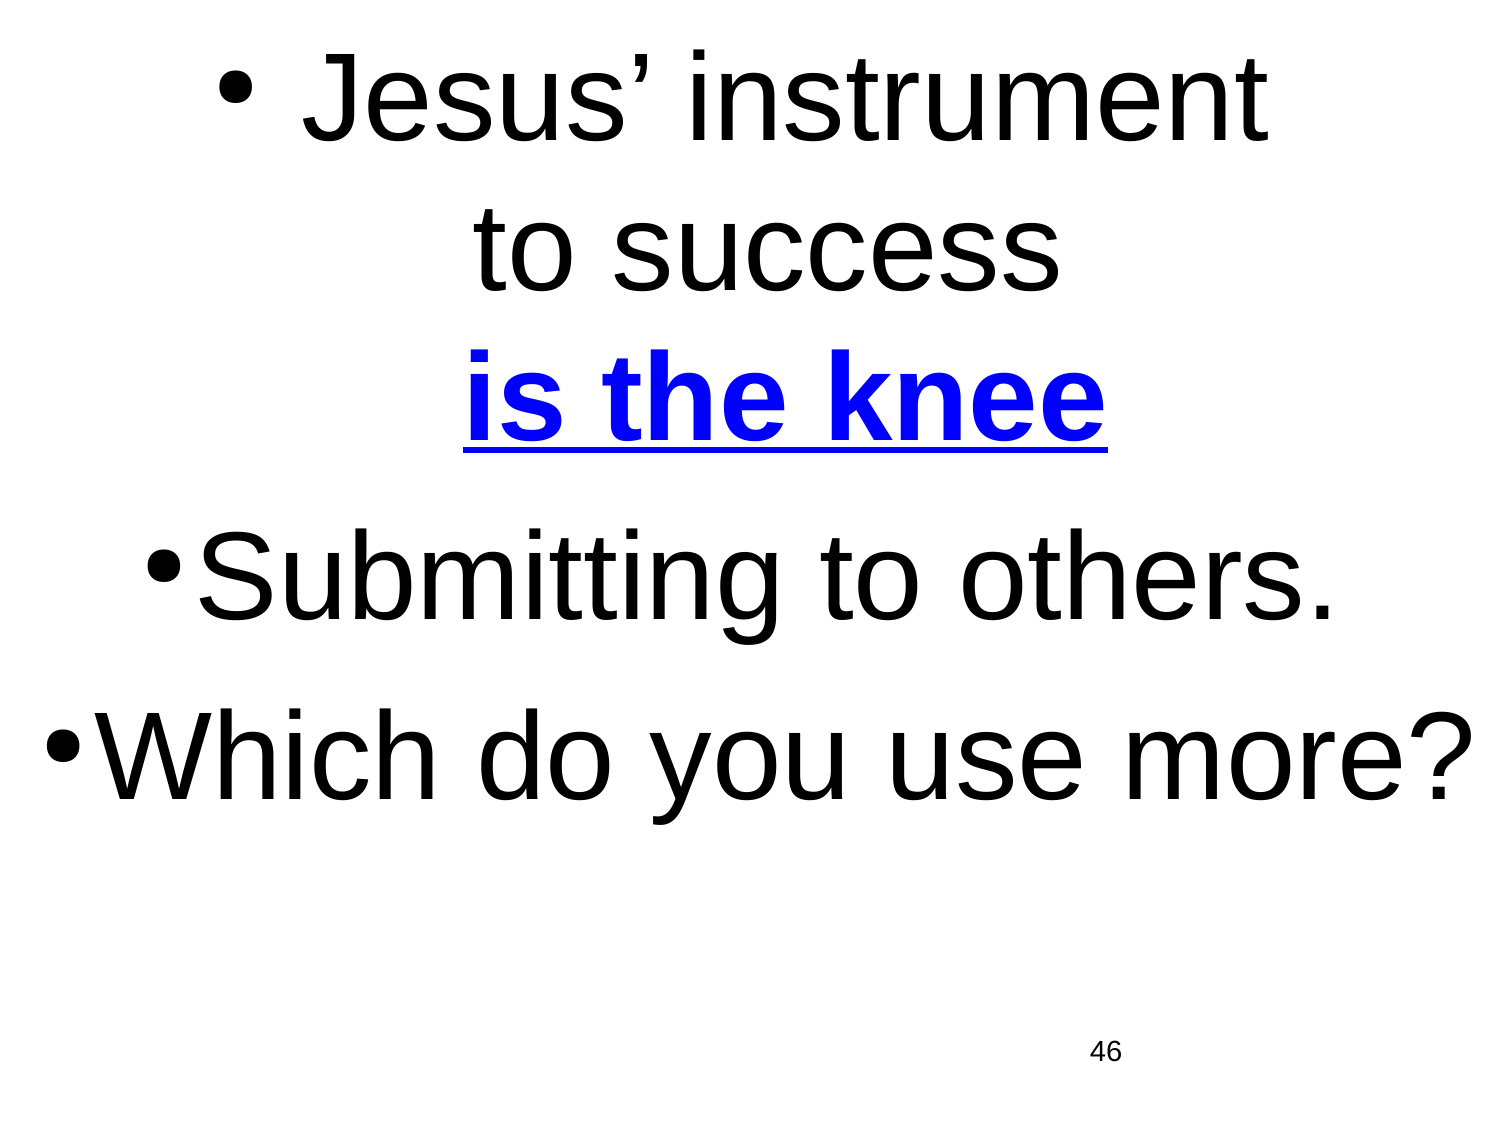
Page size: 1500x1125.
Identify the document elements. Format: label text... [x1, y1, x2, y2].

list Jesus’ instrument to success is the knee Submitting to others. Which do you use more? [15, 15, 1486, 1111]
